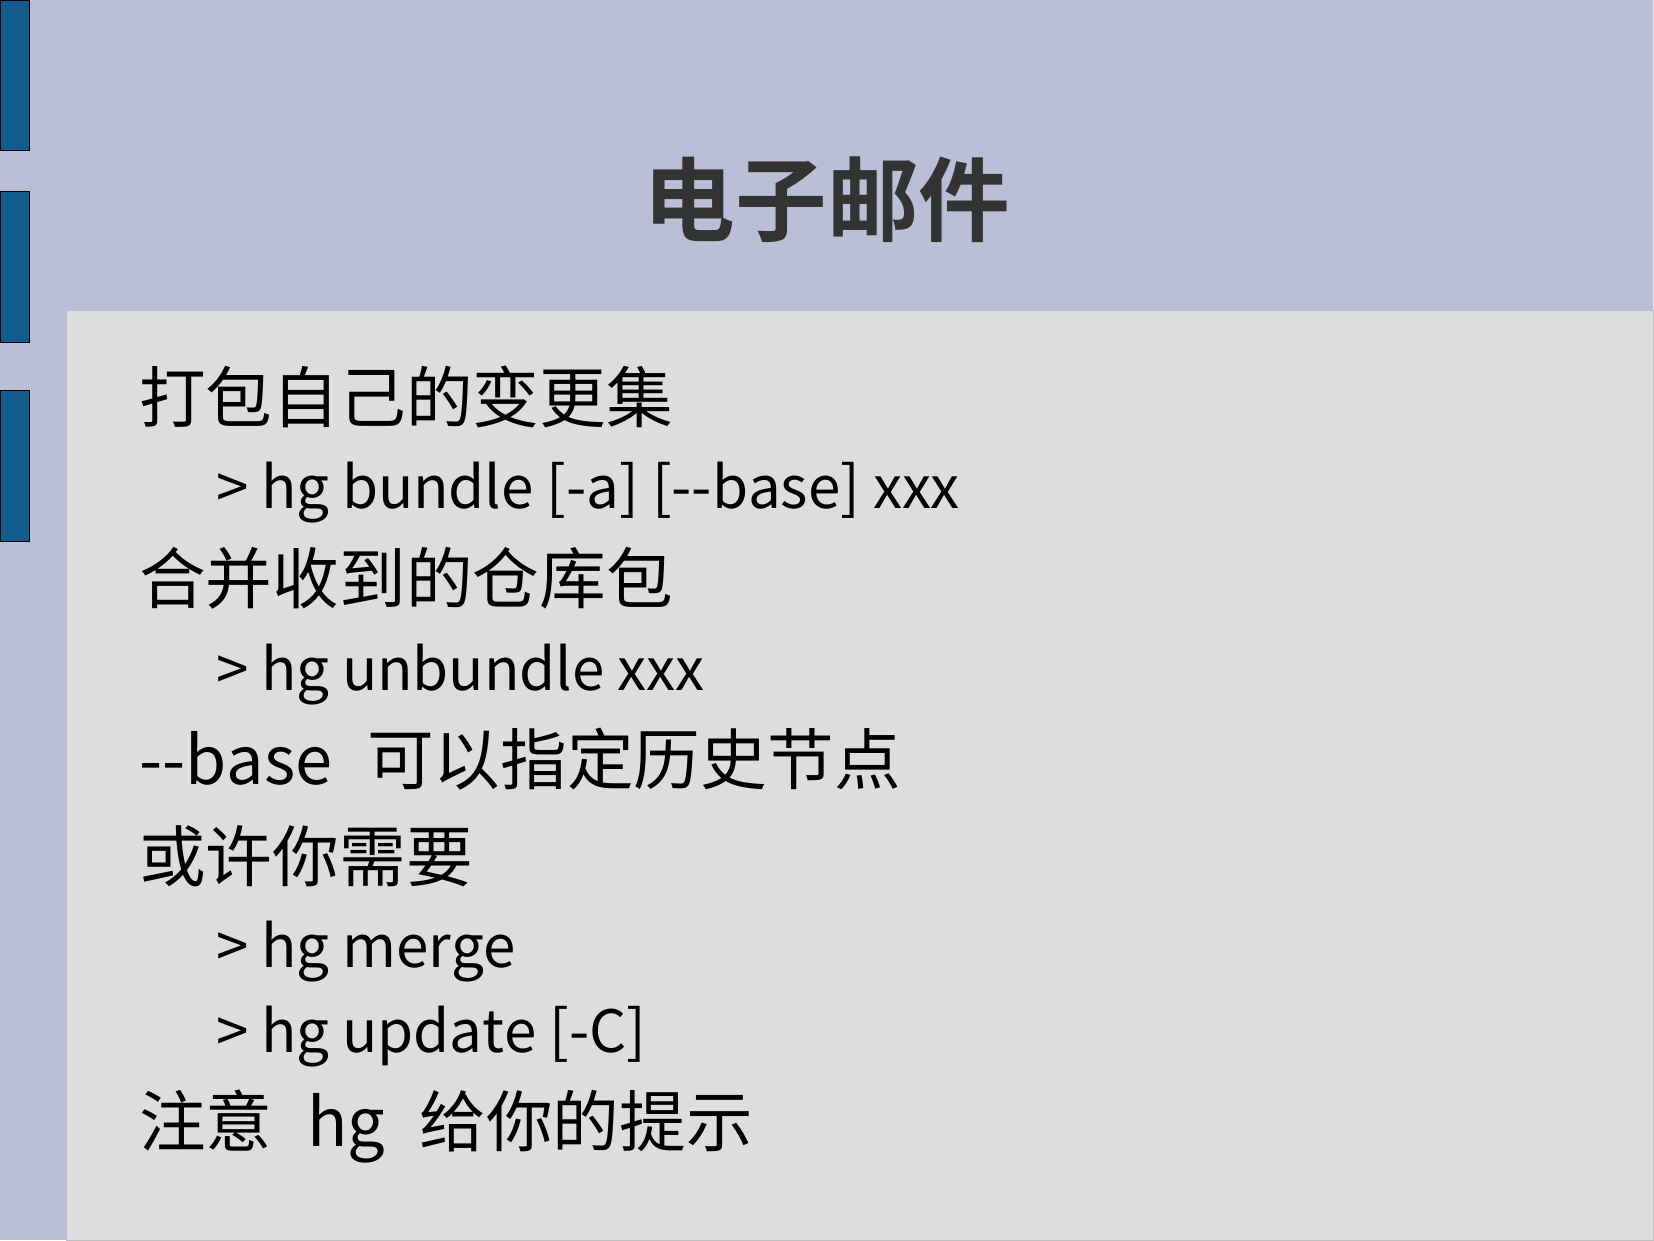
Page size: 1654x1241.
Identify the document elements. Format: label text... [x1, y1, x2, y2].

list 打包自己的变更集 > hg bundle [-a] [--base] xxx 合并收到的仓库包 > hg unbundle xxx --base 可以指定历史节点 或许你需要 > hg merge > hg update [-C] 注意 hg 给你的提示 [121, 344, 1534, 1127]
title 电子邮件 [121, 91, 1534, 299]
